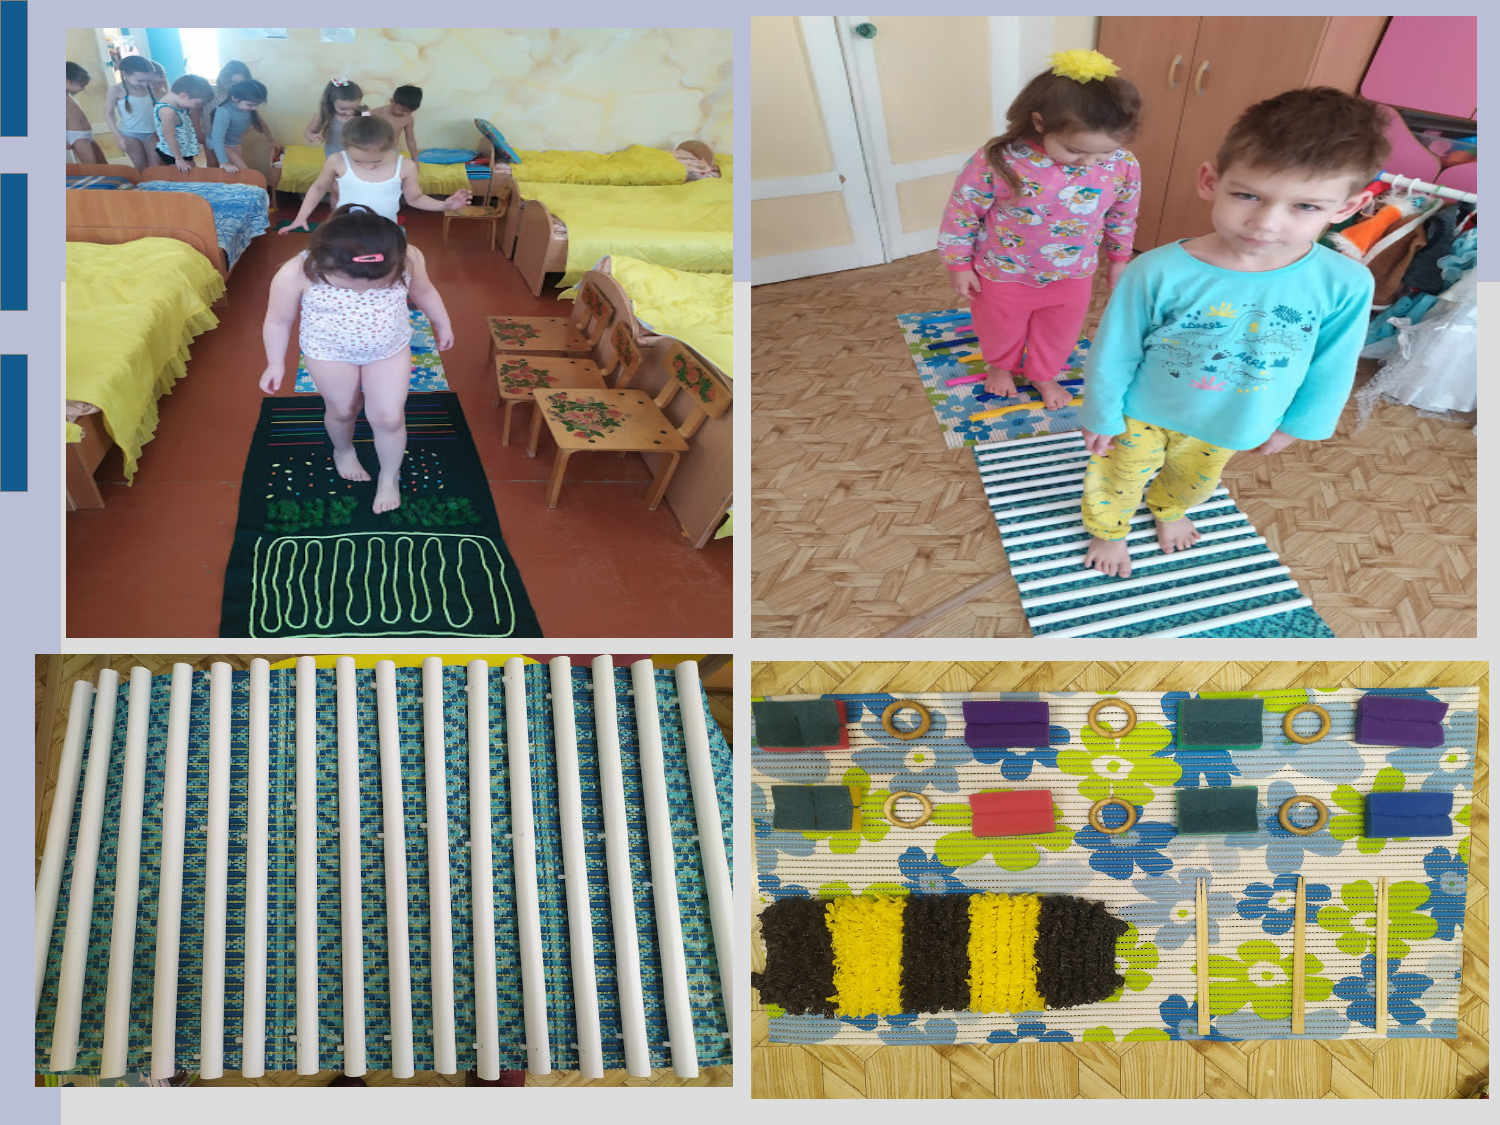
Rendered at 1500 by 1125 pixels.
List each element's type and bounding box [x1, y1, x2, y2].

picture [35, 654, 733, 1087]
picture [751, 661, 1489, 1099]
picture [751, 16, 1477, 638]
picture [66, 28, 733, 638]
